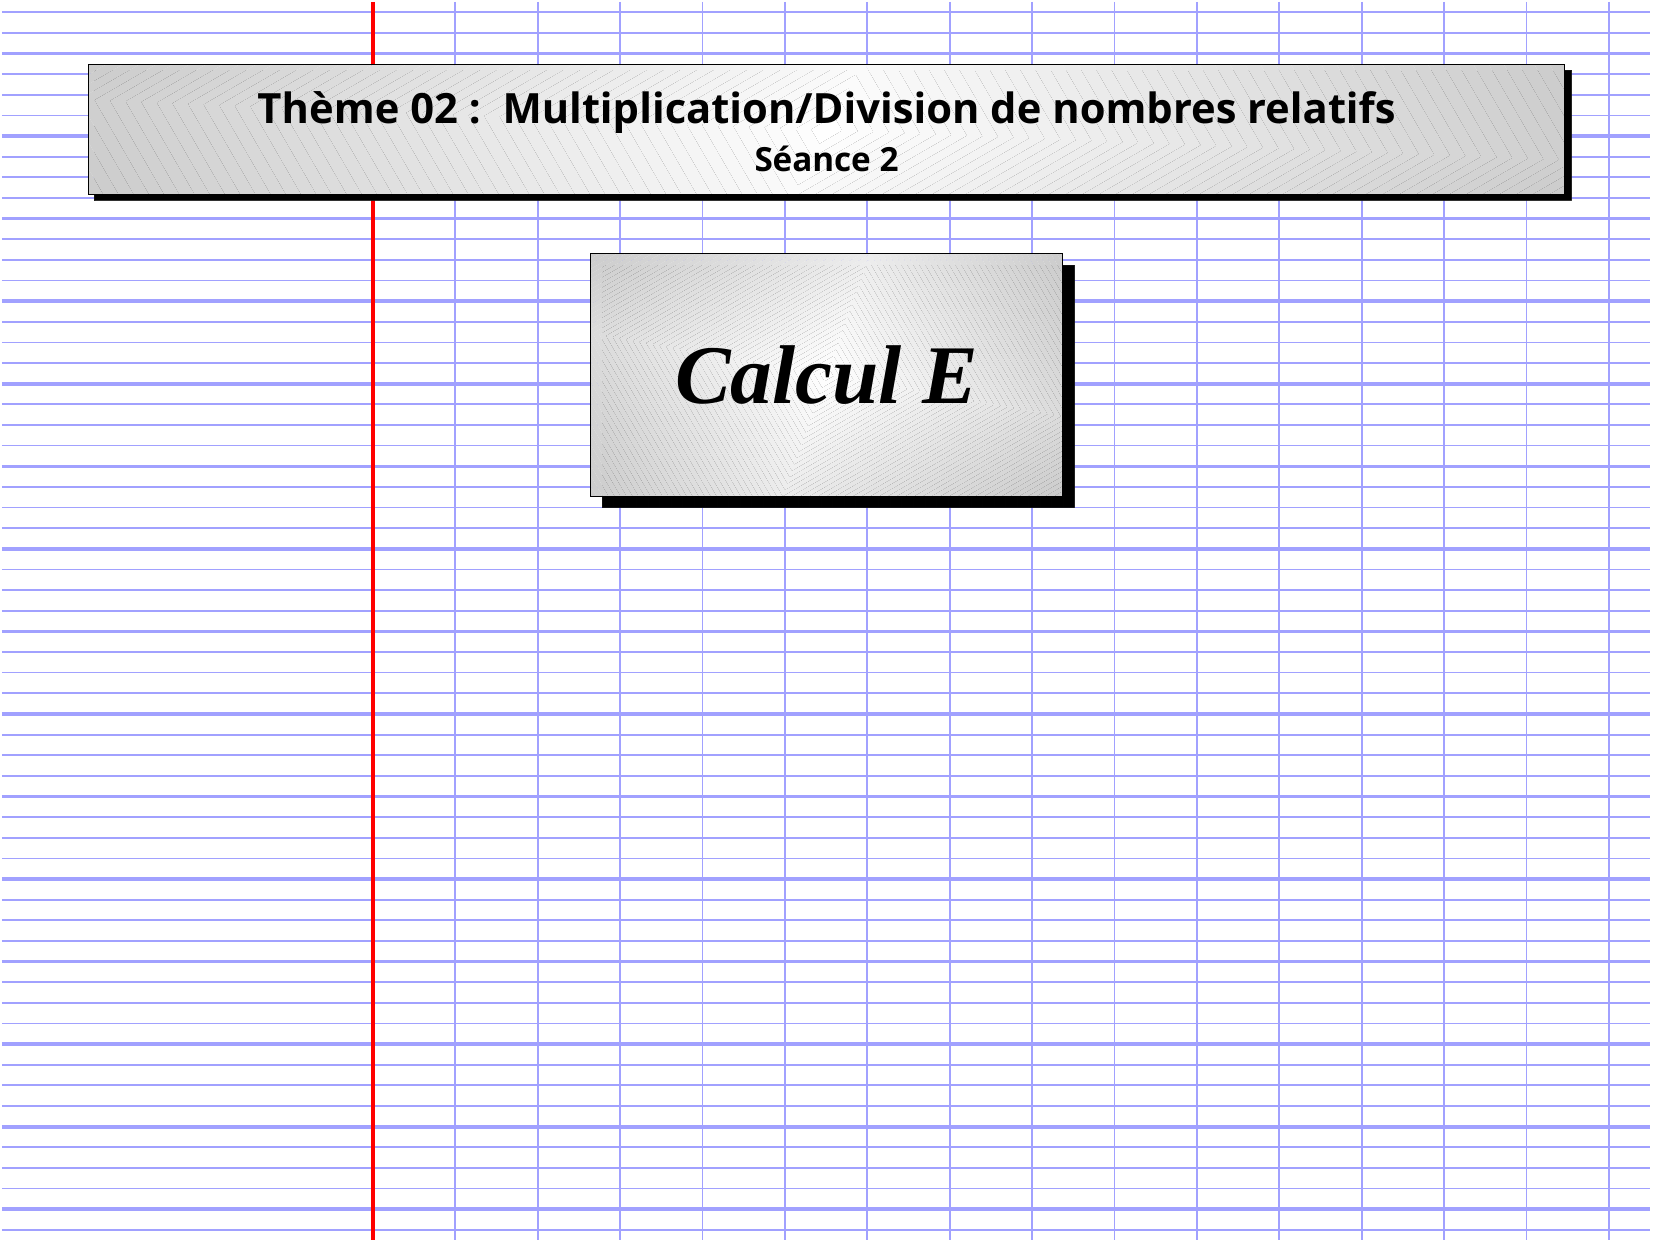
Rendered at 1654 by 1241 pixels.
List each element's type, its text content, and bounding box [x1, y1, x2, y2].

text_box Thème 02 : Multiplication/Division de nombres relatifs Séance 2 [88, 64, 1565, 195]
picture [0, 0, 1654, 1241]
text_box Calcul E [590, 253, 1063, 497]
